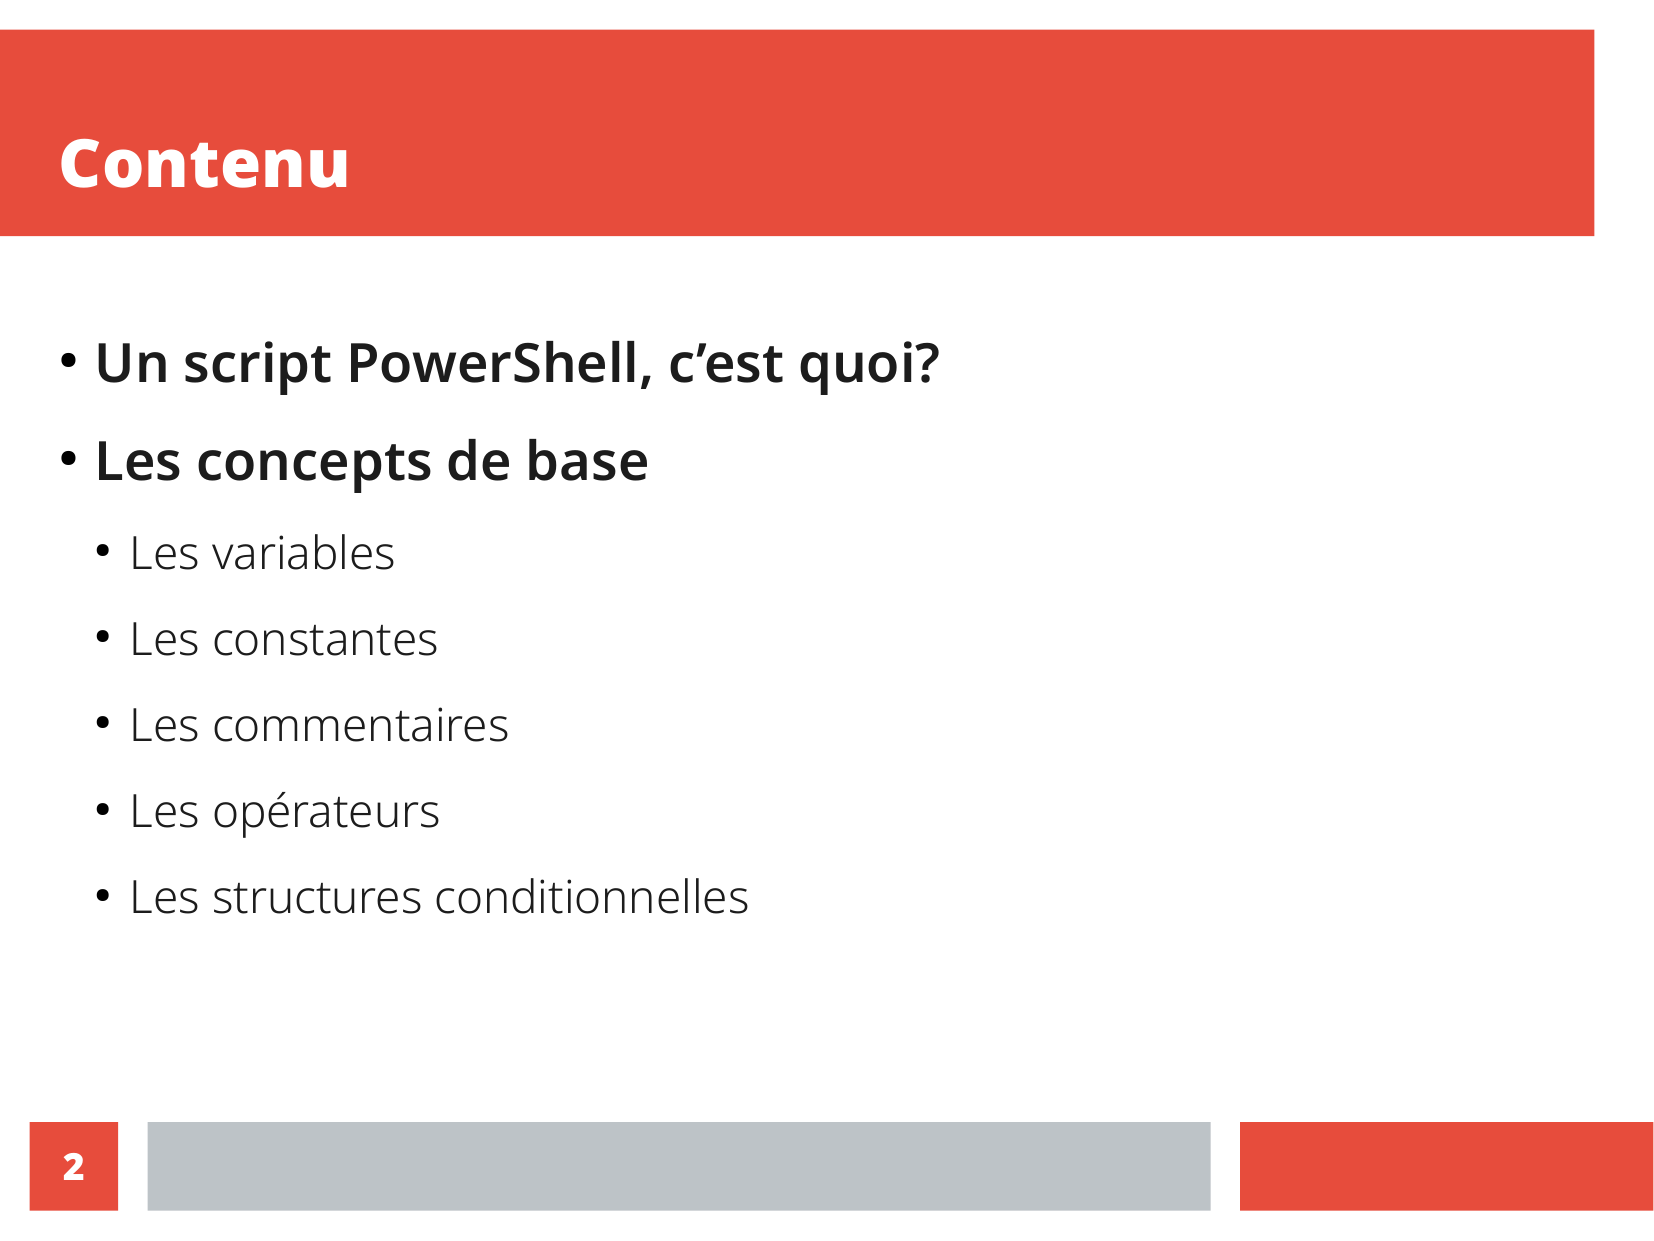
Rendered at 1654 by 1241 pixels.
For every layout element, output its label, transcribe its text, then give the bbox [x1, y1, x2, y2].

title Contenu [59, 59, 1595, 207]
list Un script PowerShell, c’est quoi? Les concepts de base Les variables Les constantes Les commentaires Les opérateurs Les structures conditionnelles [59, 324, 1565, 1093]
